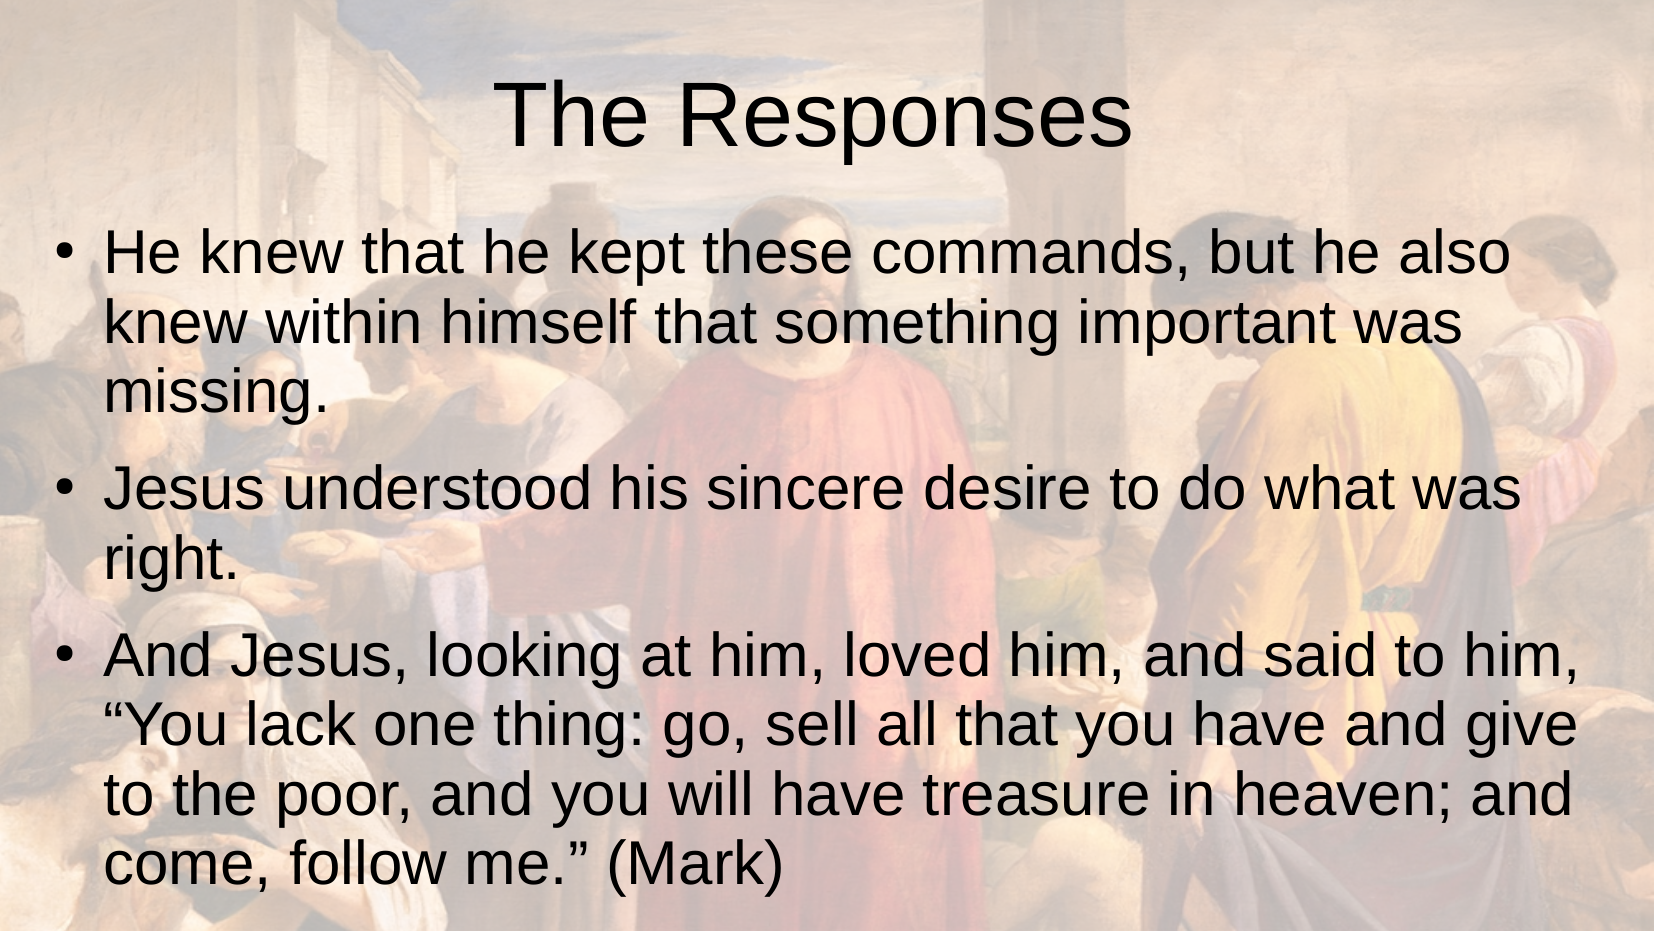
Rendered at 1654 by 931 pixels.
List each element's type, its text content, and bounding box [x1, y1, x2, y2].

picture [0, 0, 1654, 931]
title The Responses [82, 37, 1571, 193]
list He knew that he kept these commands, but he also knew within himself that something important was missing. Jesus understood his sincere desire to do what was right. And Jesus, looking at him, loved him, and said to him, “You lack one thing: go, sell all that you have and give to the poor, and you will have treasure in heaven; and come, follow me.” (Mark) [37, 217, 1613, 901]
